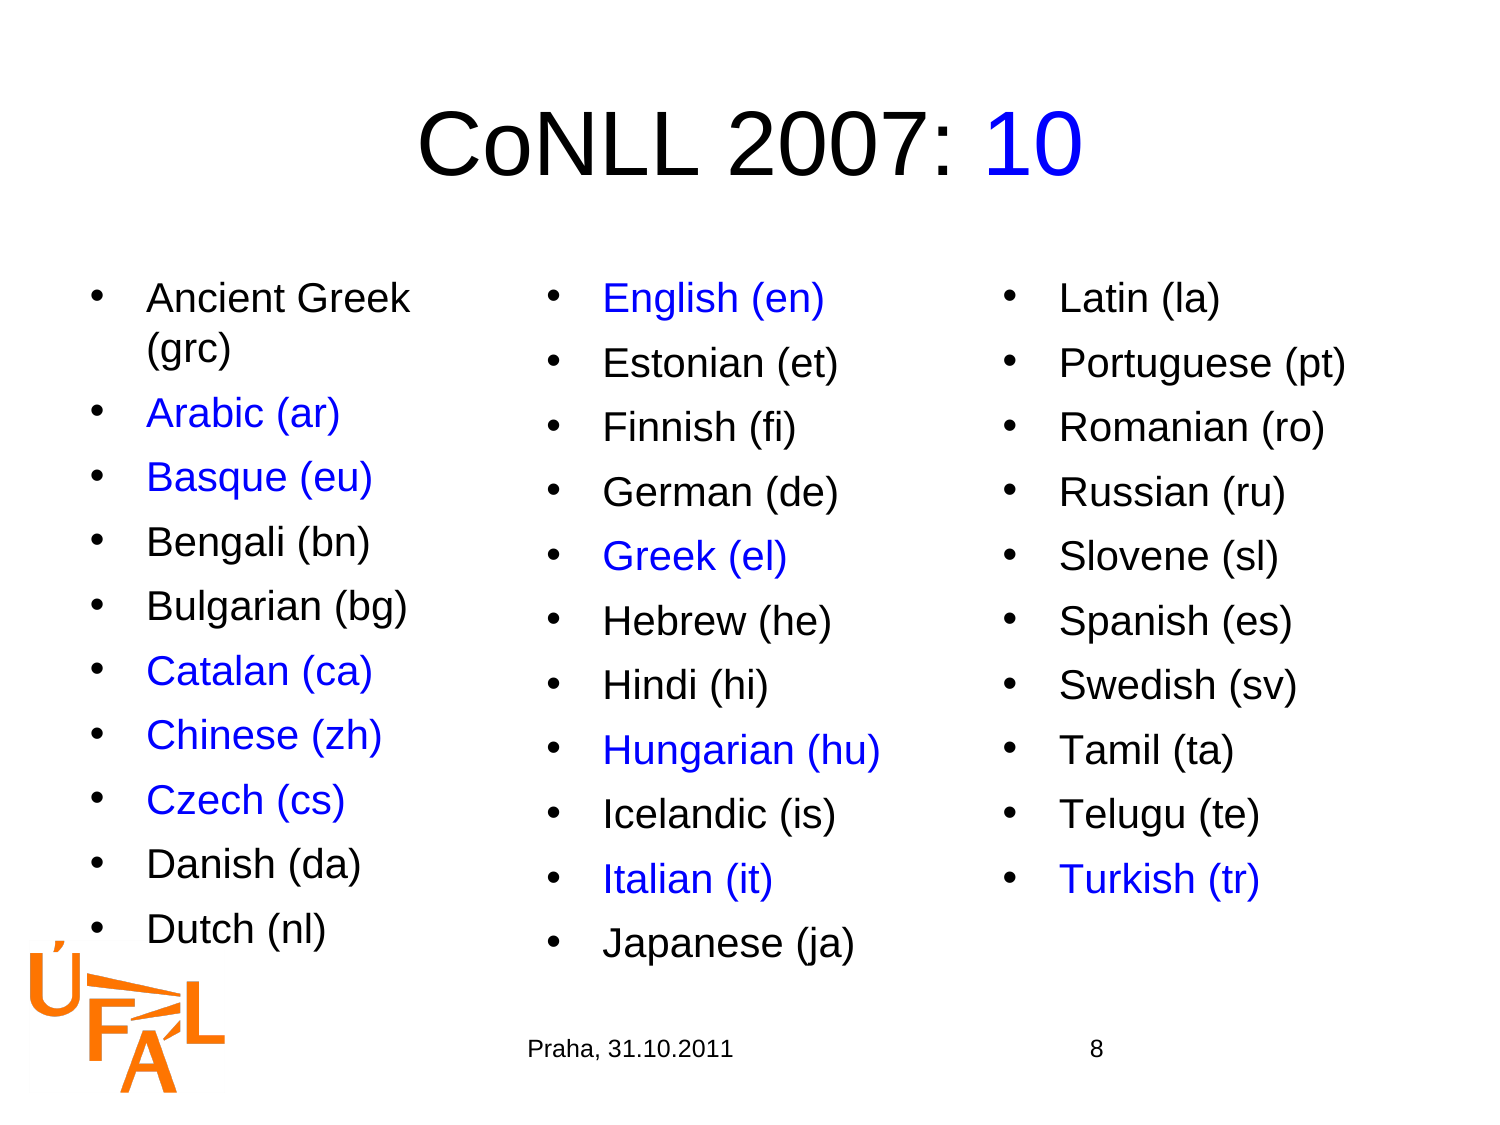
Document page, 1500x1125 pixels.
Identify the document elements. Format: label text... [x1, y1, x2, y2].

list Ancient Greek (grc) Arabic (ar) Basque (eu) Bengali (bn) Bulgarian (bg) Catalan (ca) Chinese (zh) Czech (cs) Danish (da) Dutch (nl) [75, 262, 510, 961]
picture [29, 940, 225, 1093]
title CoNLL 2007: 10 [75, 14, 1426, 263]
list Latin (la) Portuguese (pt) Romanian (ro) Russian (ru) Slovene (sl) Spanish (es) Swedish (sv) Tamil (ta) Telugu (te) Turkish (tr) [987, 262, 1423, 1004]
list English (en) Estonian (et) Finnish (fi) German (de) Greek (el) Hebrew (he) Hindi (hi) Hungarian (hu) Icelandic (is) Italian (it) Japanese (ja) [531, 262, 967, 1004]
